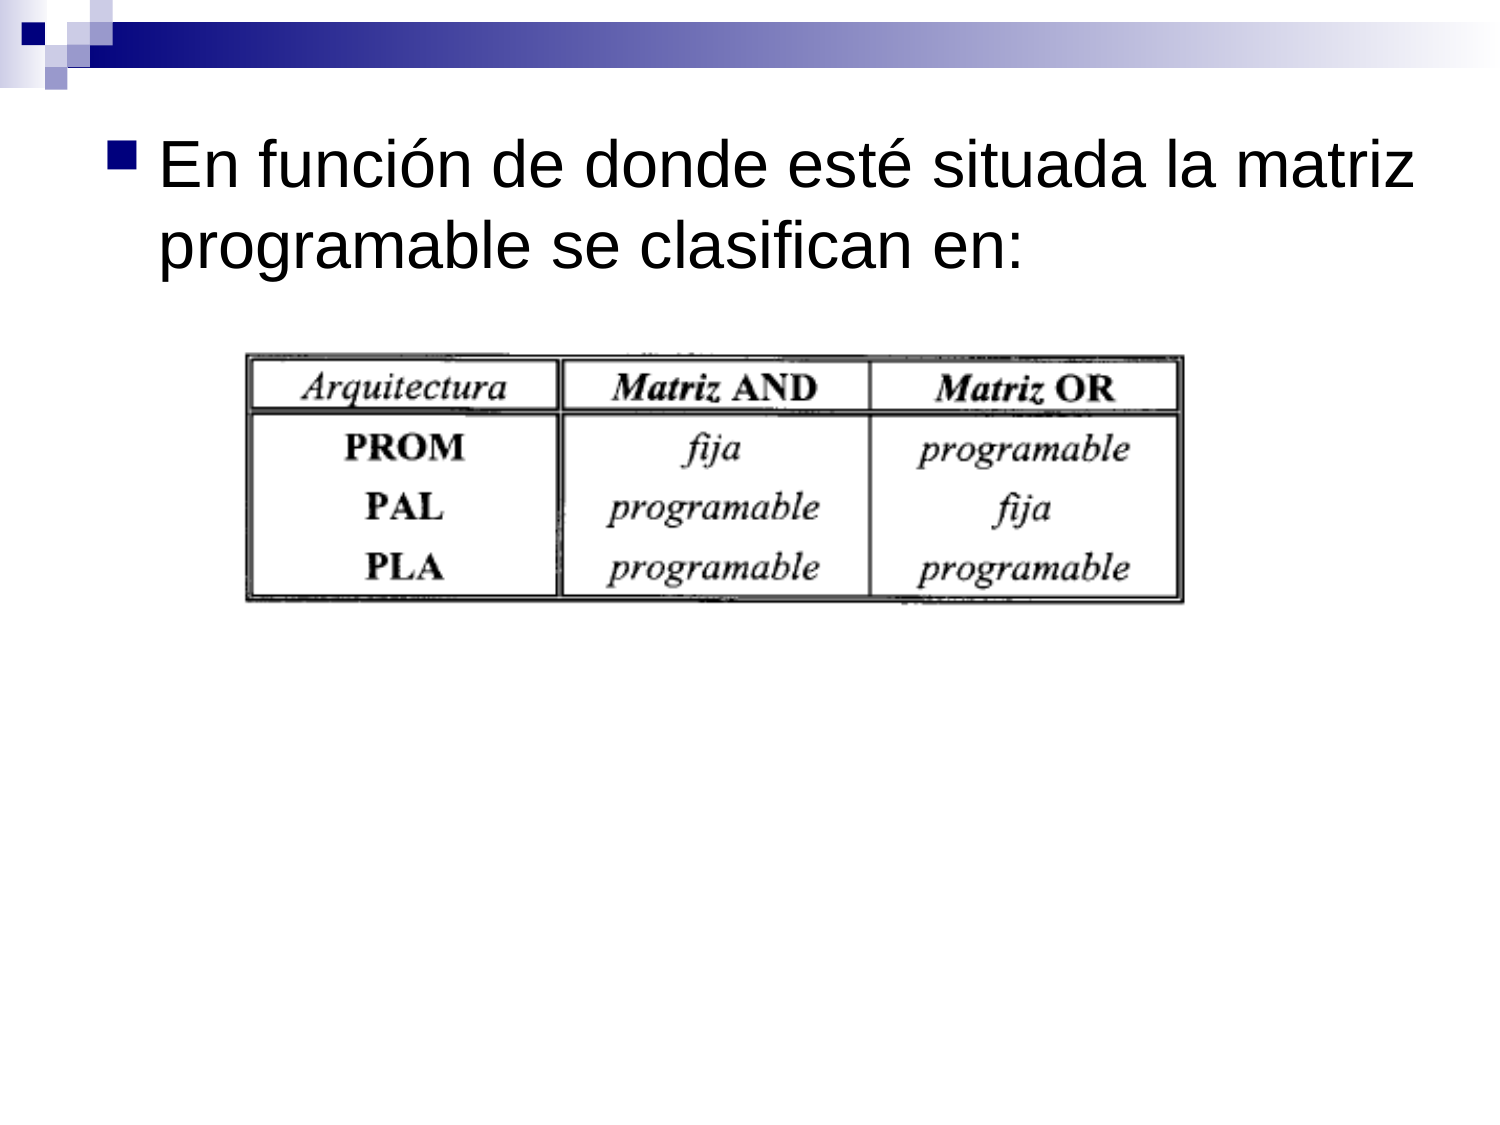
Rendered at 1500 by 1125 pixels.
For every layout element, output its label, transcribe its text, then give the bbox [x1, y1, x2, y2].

picture [206, 326, 1248, 618]
list En función de donde esté situada la matriz programable se clasifican en: [88, 113, 1439, 292]
